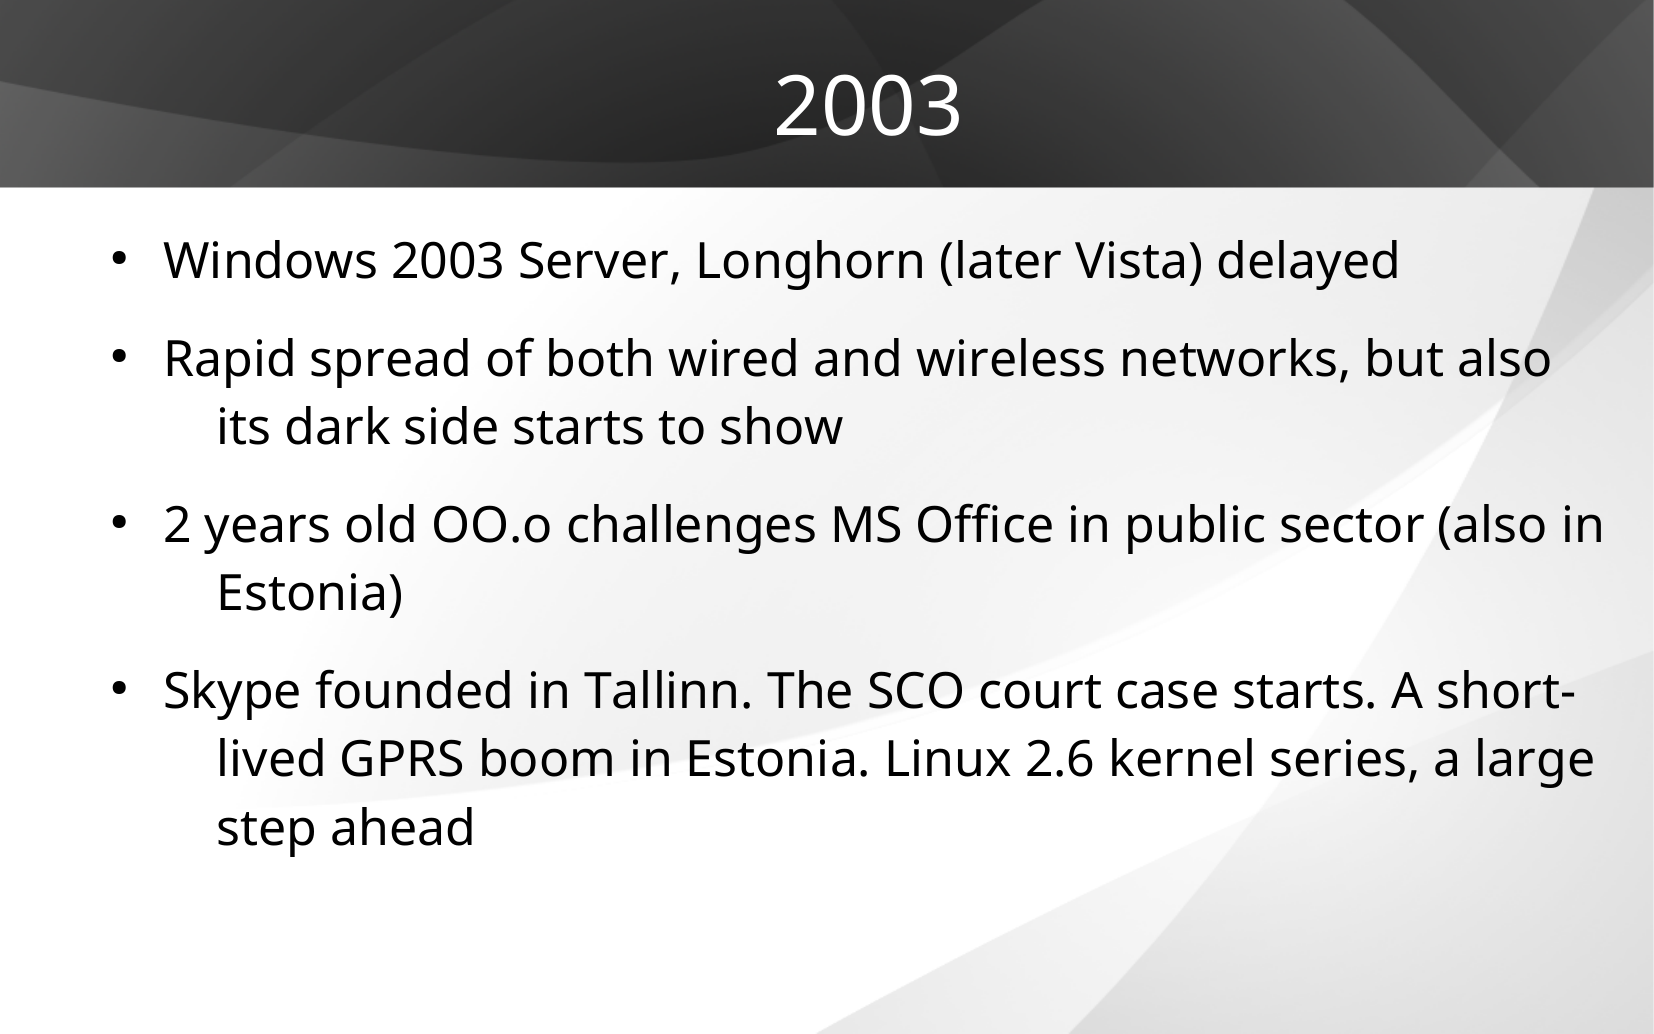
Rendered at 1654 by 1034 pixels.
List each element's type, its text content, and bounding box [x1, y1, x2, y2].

picture [0, 0, 1654, 1034]
title 2003 [124, 0, 1613, 208]
list Windows 2003 Server, Longhorn (later Vista) delayed Rapid spread of both wired and wireless networks, but also its dark side starts to show 2 years old OO.o challenges MS Office in public sector (also in Estonia) Skype founded in Tallinn. The SCO court case starts. A short-lived GPRS boom in Estonia. Linux 2.6 kernel series, a large step ahead [75, 225, 1613, 1013]
